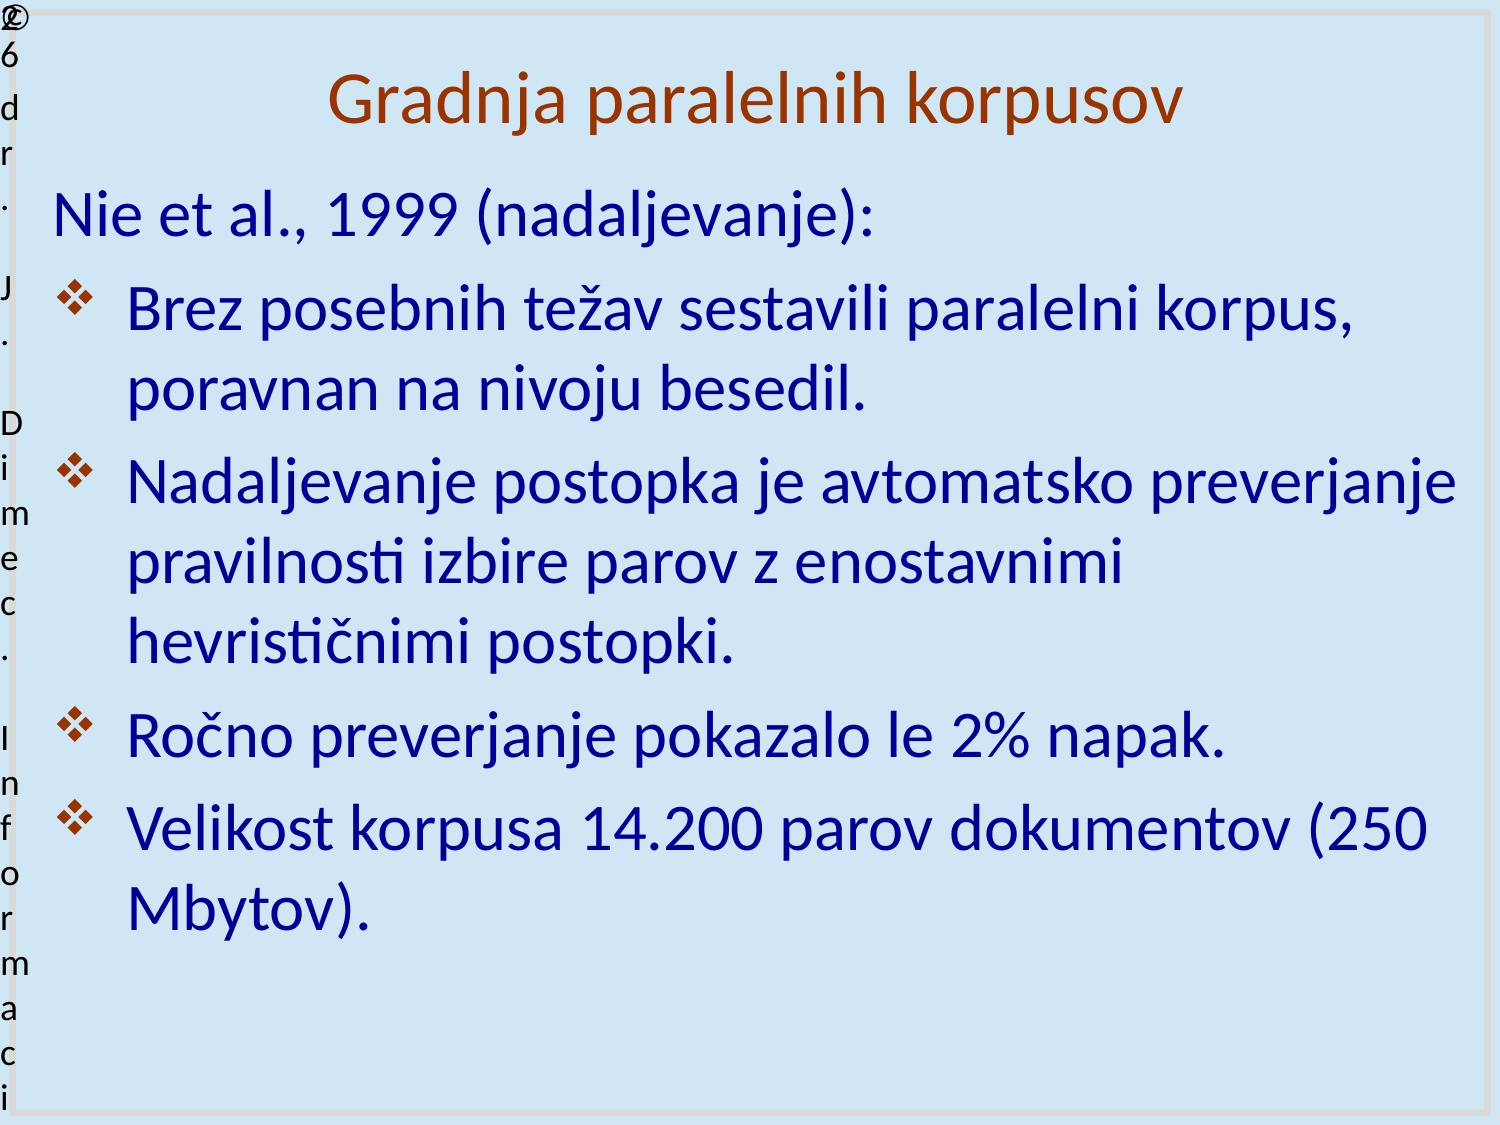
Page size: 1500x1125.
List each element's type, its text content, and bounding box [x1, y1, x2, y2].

title Gradnja paralelnih korpusov [37, 37, 1475, 150]
list Nie et al., 1999 (nadaljevanje): Brez posebnih težav sestavili paralelni korpus, poravnan na nivoju besedil. Nadaljevanje postopka je avtomatsko preverjanje pravilnosti izbire parov z enostavnimi hevrističnimi postopki. Ročno preverjanje pokazalo le 2% napak. Velikost korpusa 14.200 parov dokumentov (250 Mbytov). [37, 162, 1475, 1050]
